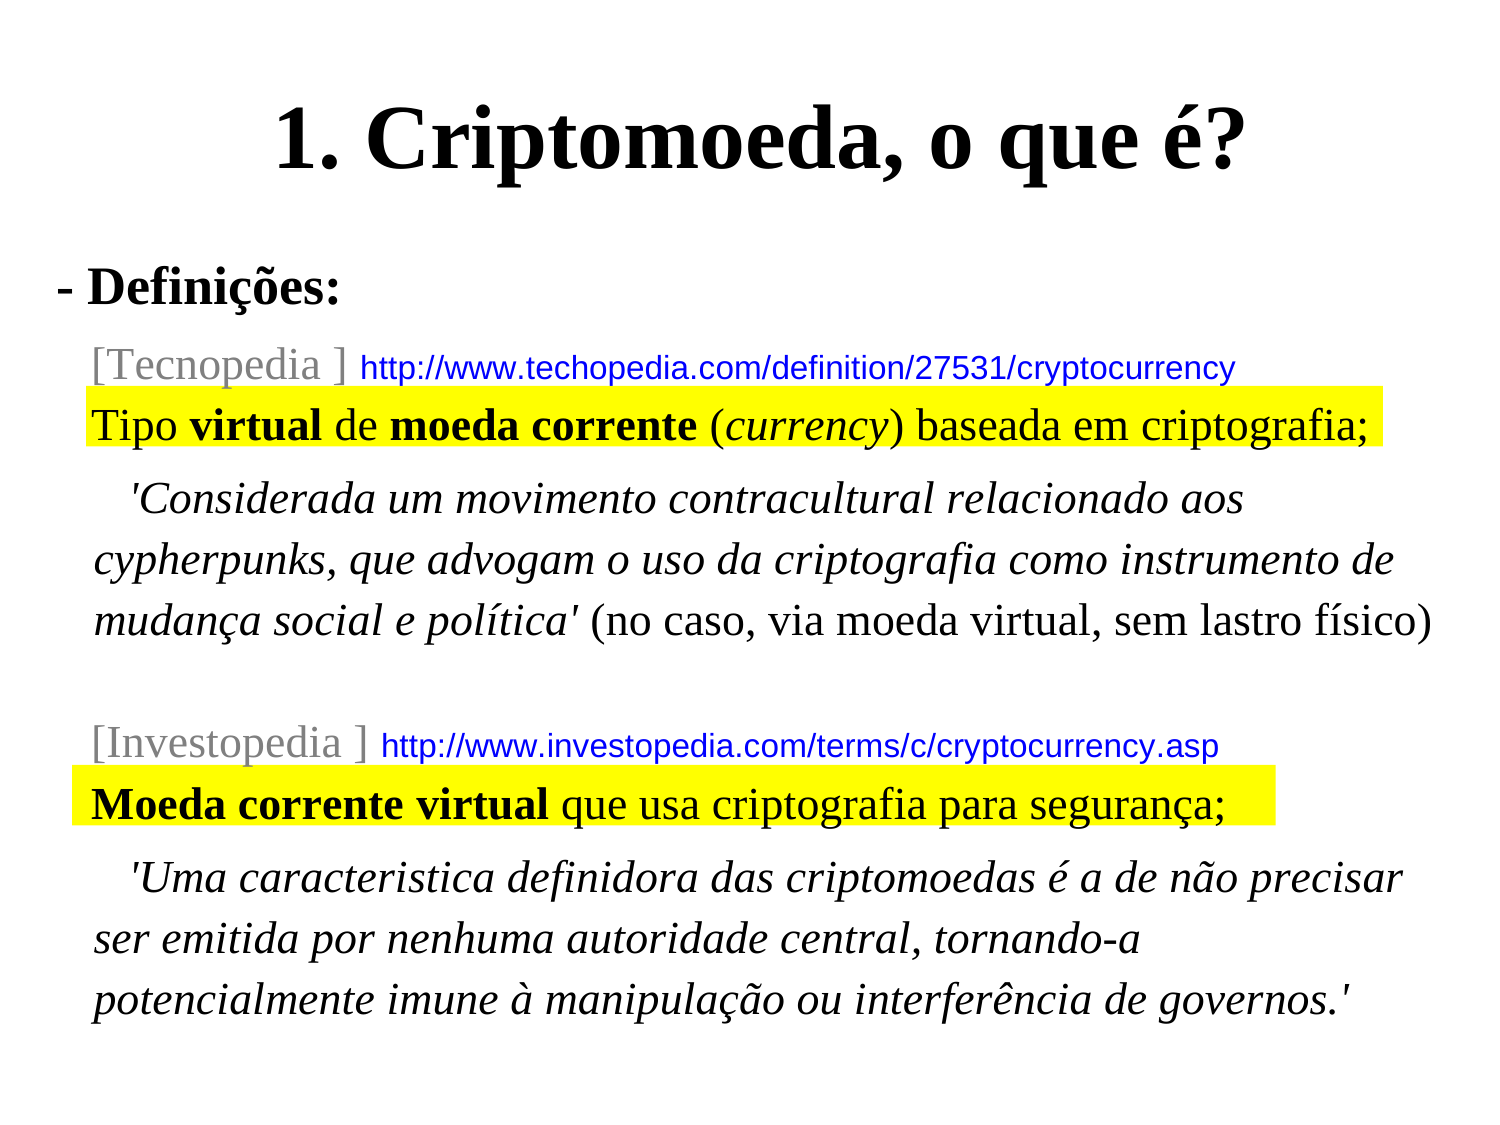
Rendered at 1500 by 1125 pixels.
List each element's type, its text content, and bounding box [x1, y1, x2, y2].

text_box - Definições: [Tecnopedia ] http://www.techopedia.com/definition/27531/cryptocurrency Tipo virtual de moeda corrente (currency) baseada em criptografia; 'Considerada um movimento contracultural relacionado aos cypherpunks, que advogam o uso da criptografia como instrumento de mudança social e política' (no caso, via moeda virtual, sem lastro físico) [Investopedia ] http://www.investopedia.com/terms/c/cryptocurrency.asp Moeda corrente virtual que usa criptografia para segurança; 'Uma caracteristica definidora das criptomoedas é a de não precisar ser emitida por nenhuma autoridade central, tornando-a potencialmente imune à manipulação ou interferência de governos.' [56, 244, 1442, 1025]
title 1. Criptomoeda, o que é? [97, 63, 1426, 214]
